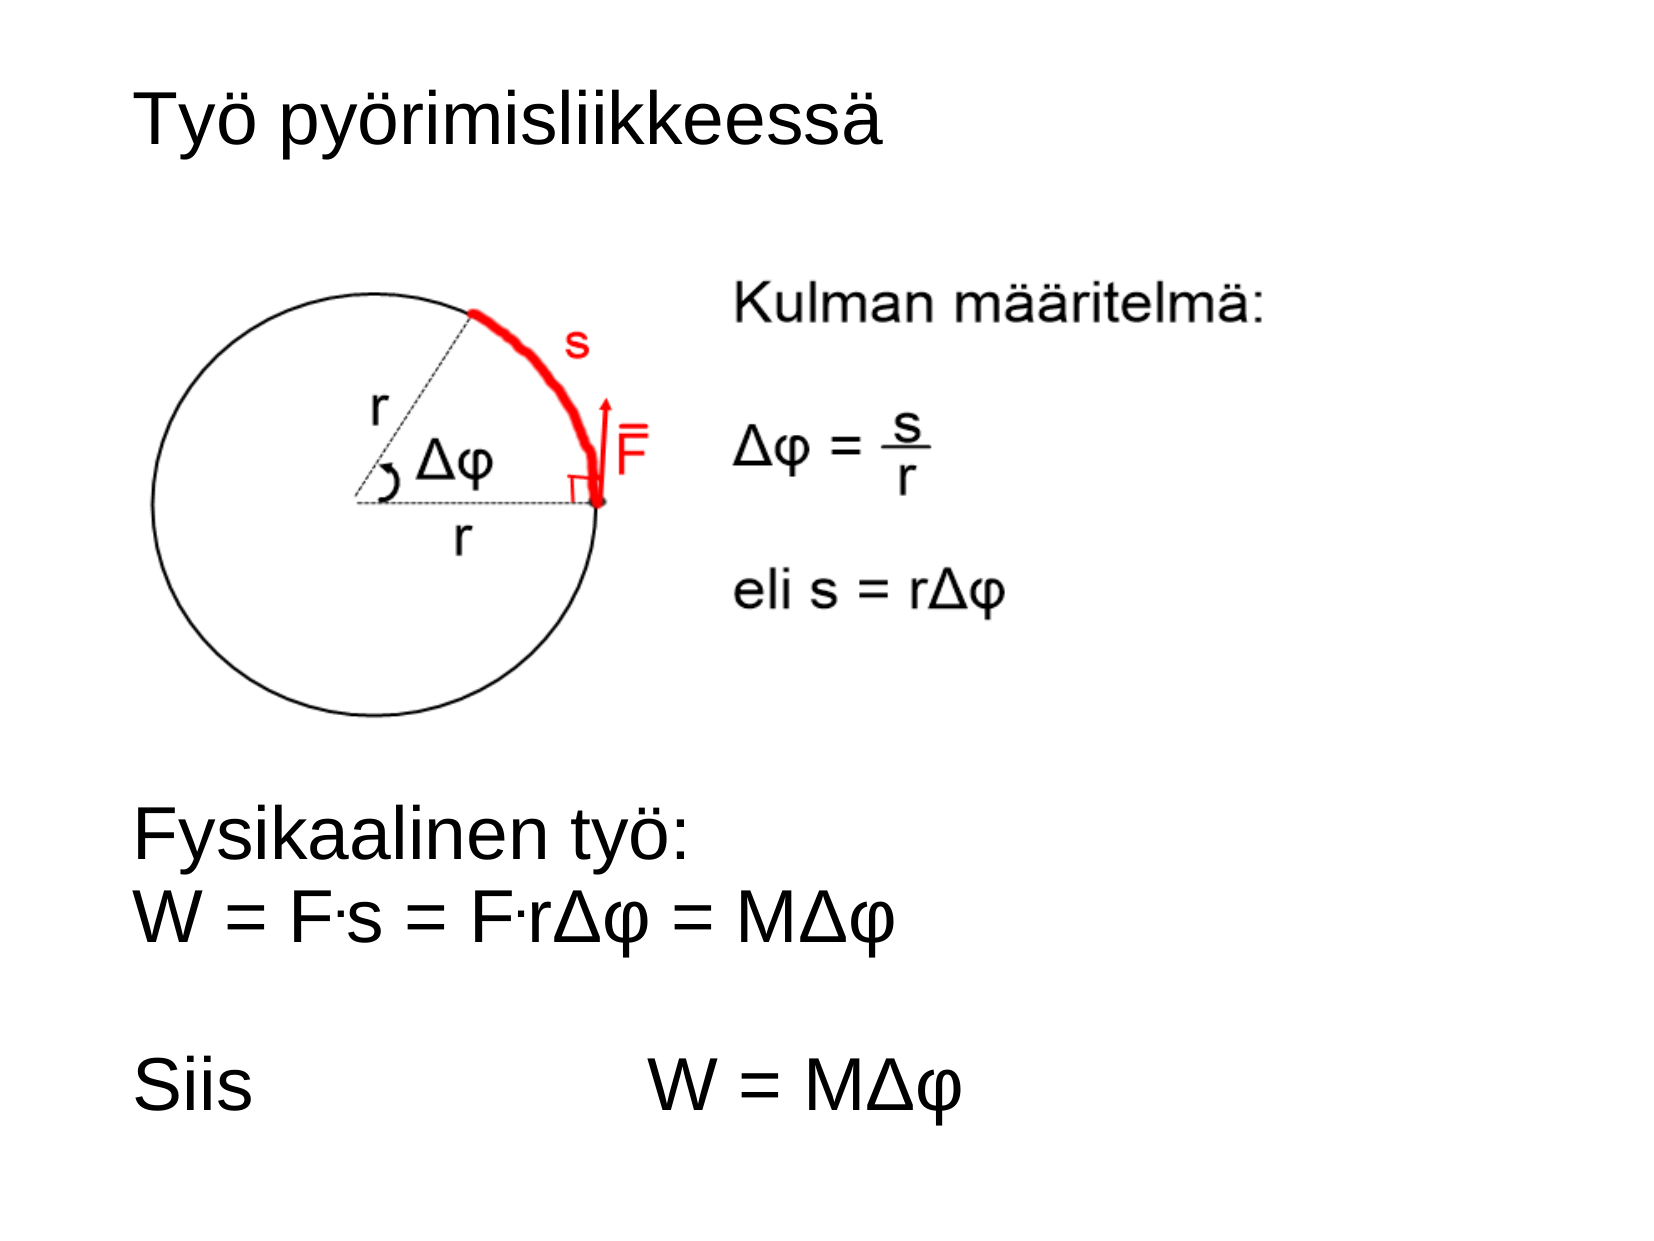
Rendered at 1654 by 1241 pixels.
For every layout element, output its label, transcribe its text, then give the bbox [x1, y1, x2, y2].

text_box Fysikaalinen työ: W = F.s = F.rΔφ = MΔφ Siis W = MΔφ [118, 784, 1406, 1194]
picture [122, 235, 1312, 730]
text_box Työ pyörimisliikkeessä [118, 70, 1172, 201]
